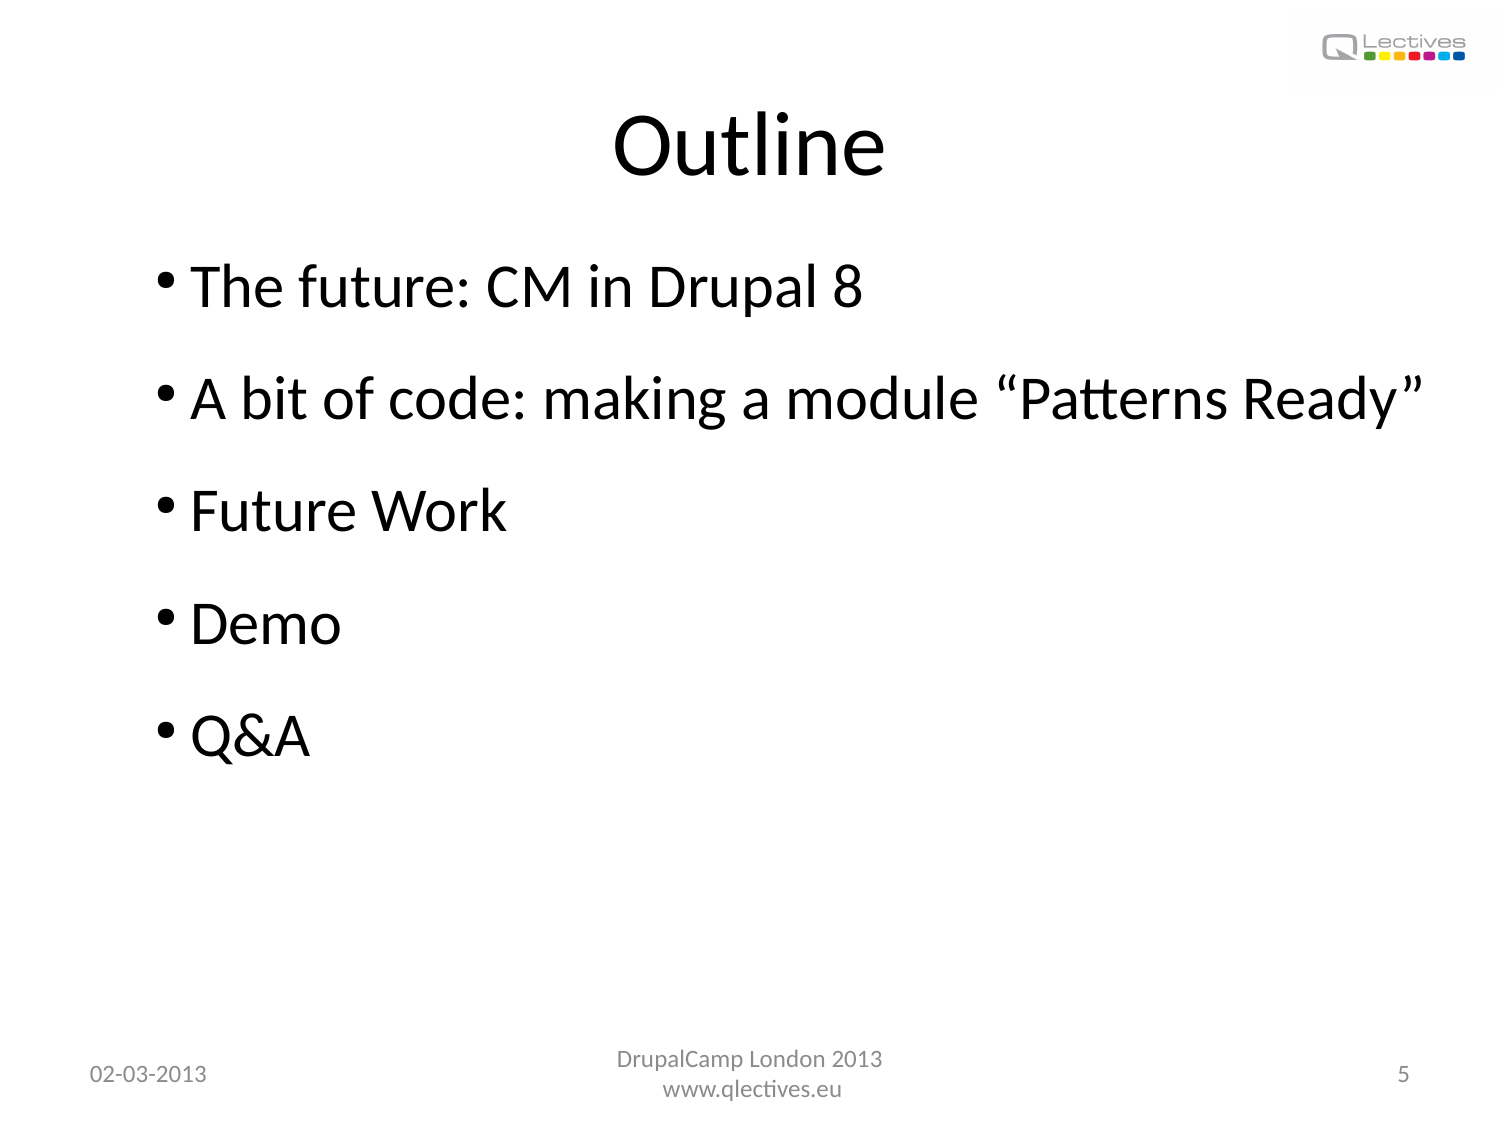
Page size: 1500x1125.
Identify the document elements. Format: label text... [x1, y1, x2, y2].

text_box 02-03-2013 [74, 1042, 425, 1103]
text_box DrupalCamp London 2013 www.qlectives.eu [512, 1042, 988, 1103]
picture [1288, 9, 1500, 90]
text_box <number> [1074, 1042, 1425, 1103]
text_box Outline [75, 45, 1425, 233]
text_box The future: CM in Drupal 8 A bit of code: making a module “Patterns Ready” Future Work Demo Q&A [139, 124, 1459, 568]
